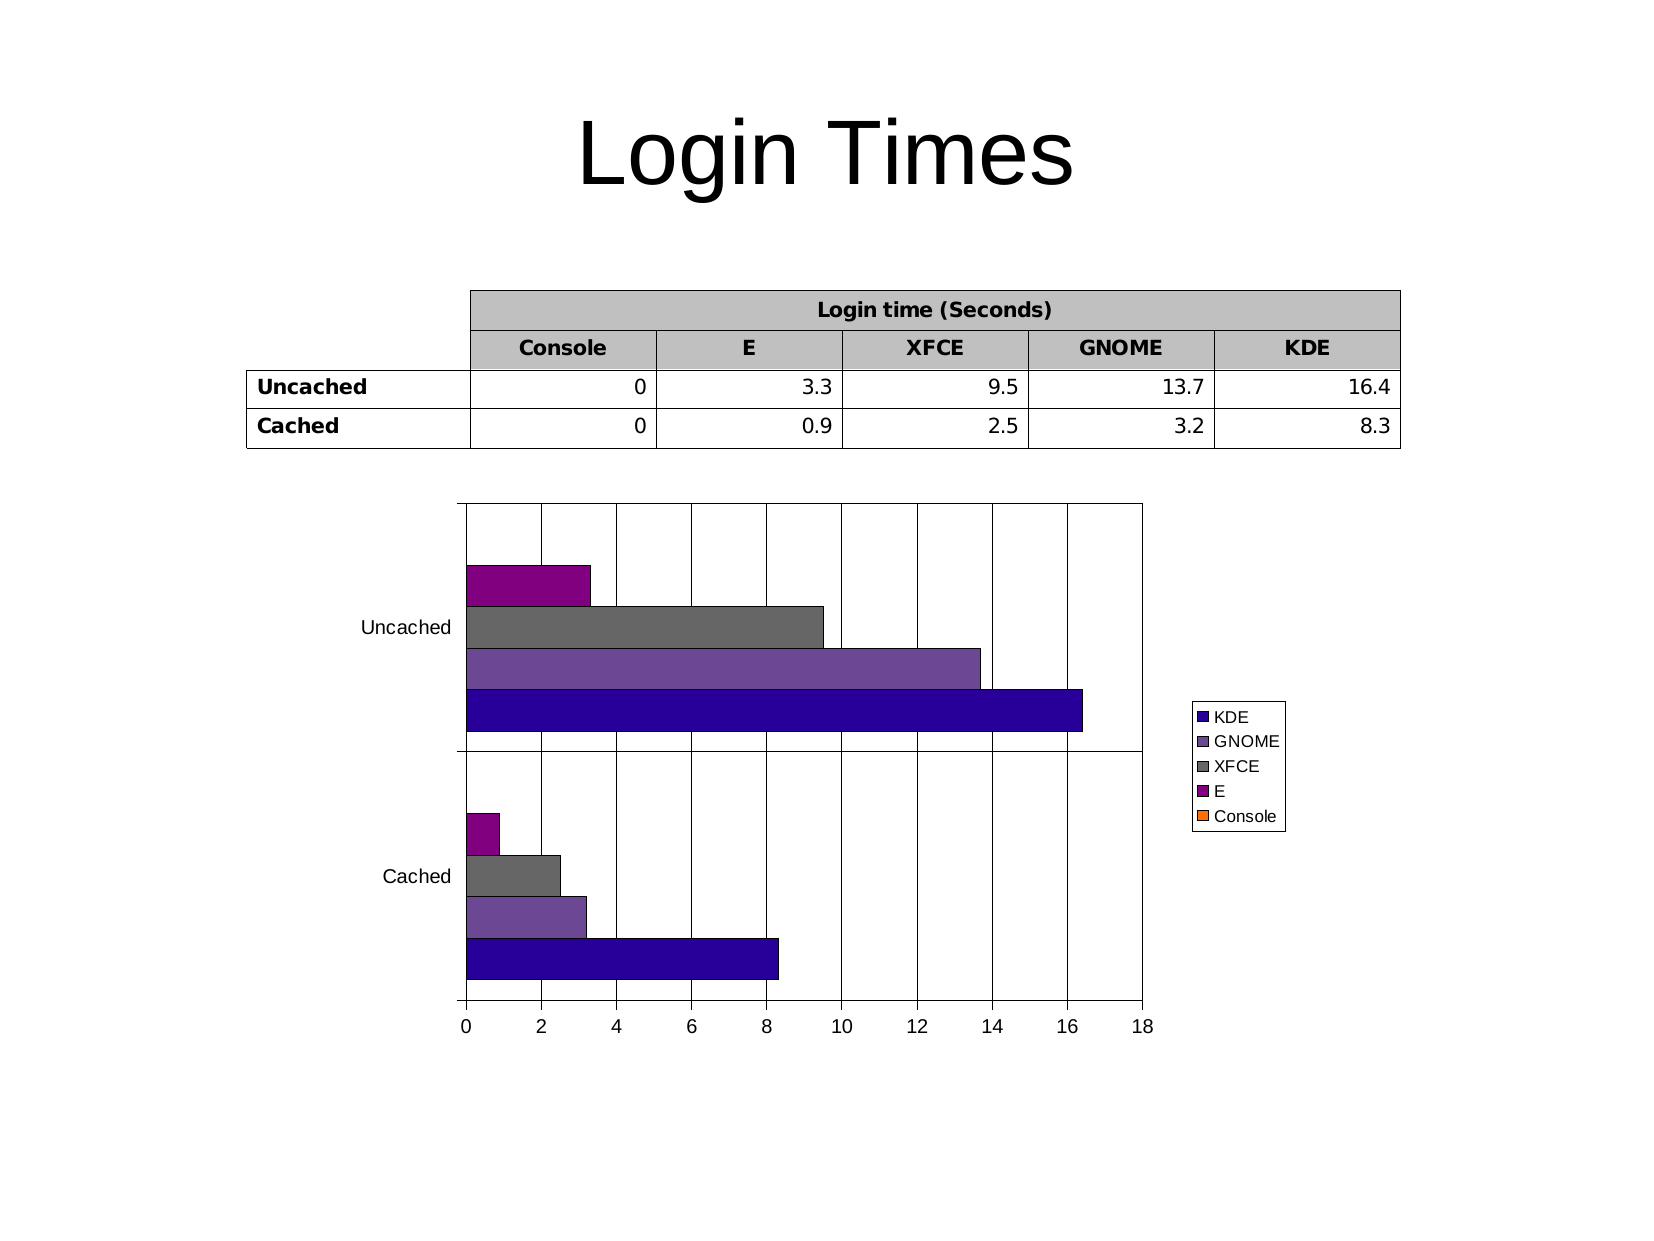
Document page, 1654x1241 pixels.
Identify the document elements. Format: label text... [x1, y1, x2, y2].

chart [341, 482, 1309, 1051]
title Login Times [82, 49, 1571, 257]
chart [244, 288, 1403, 451]
